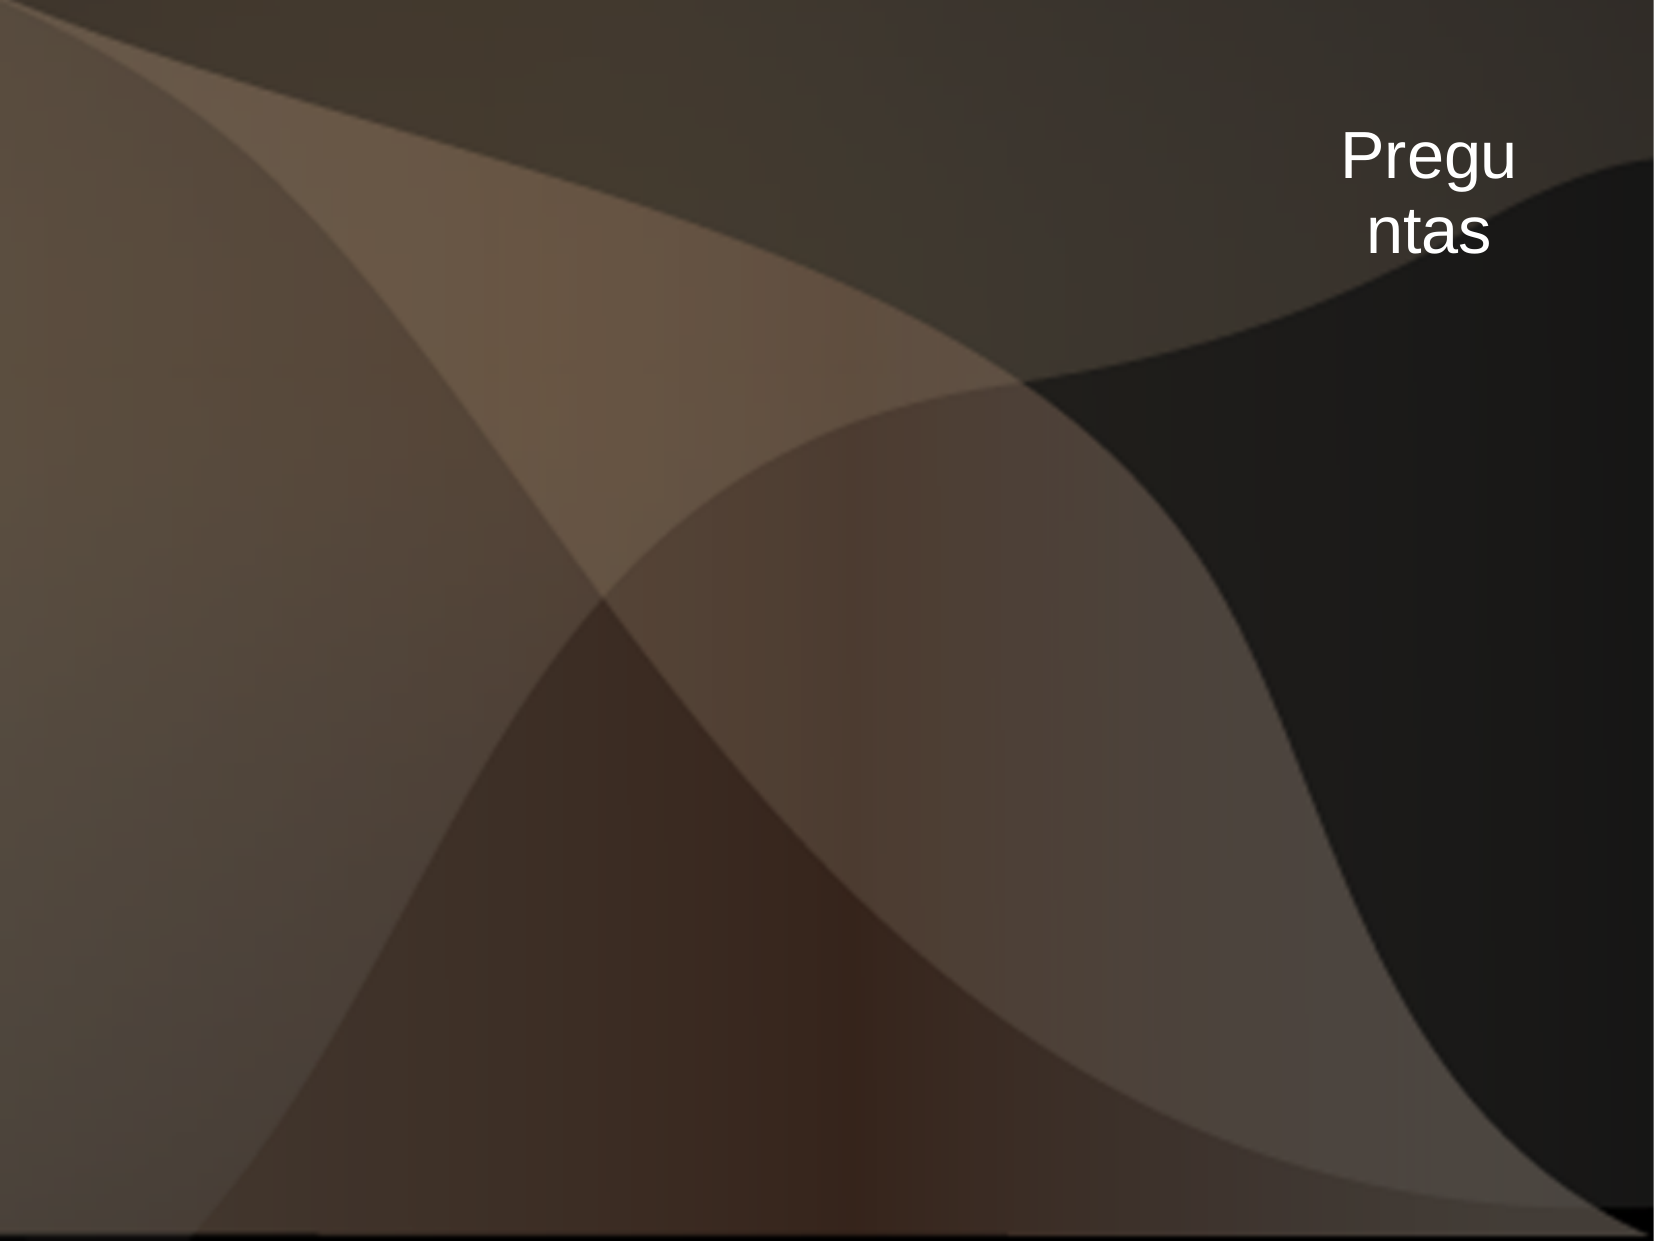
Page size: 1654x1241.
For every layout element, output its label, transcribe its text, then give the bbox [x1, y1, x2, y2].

subtitle Preguntas [1322, 118, 1536, 268]
picture [0, 0, 1654, 1241]
